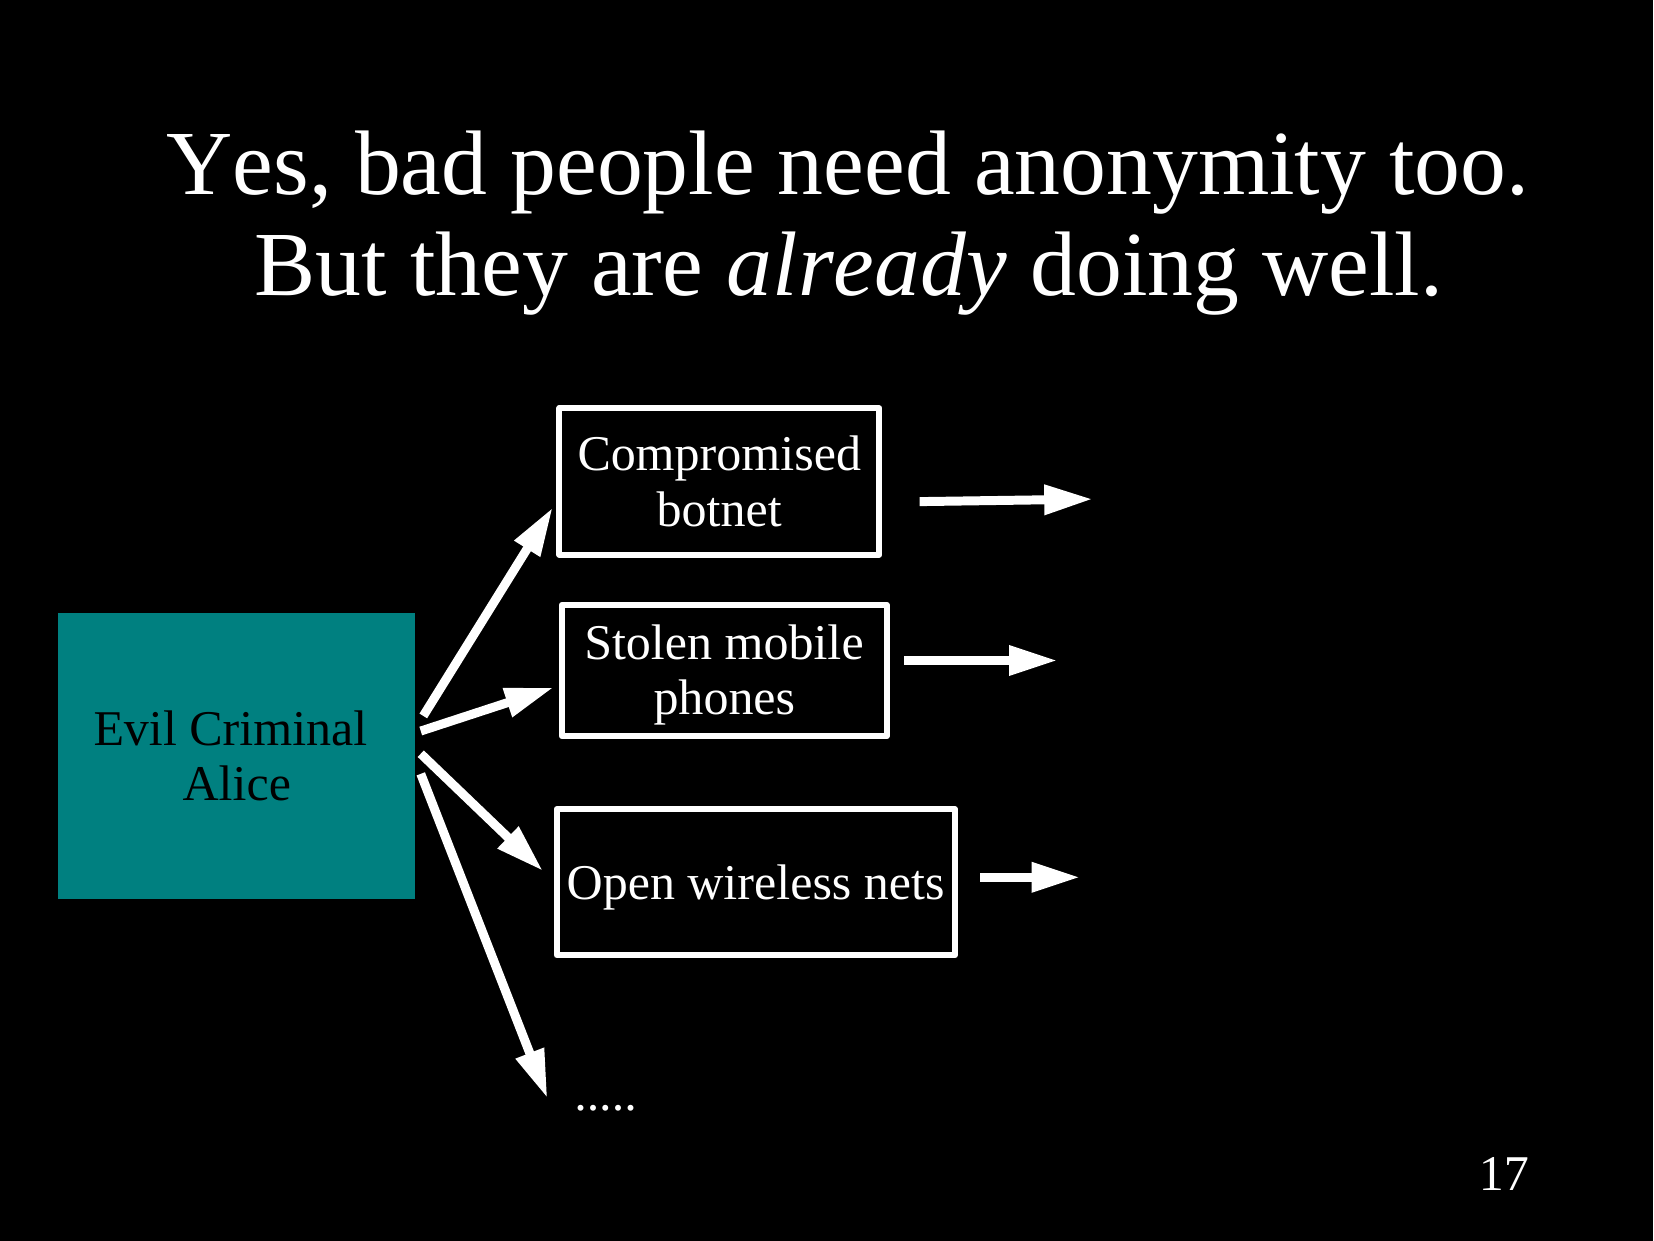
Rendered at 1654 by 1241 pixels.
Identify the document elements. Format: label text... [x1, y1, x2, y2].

text_box Evil Criminal Alice [57, 612, 416, 900]
text_box [418, 514, 544, 571]
text_box Compromised botnet [559, 408, 880, 555]
text_box Stolen mobile phones [561, 604, 887, 737]
text_box ..... [574, 1066, 638, 1123]
text_box [520, 514, 633, 571]
text_box Open wireless nets [556, 809, 955, 956]
title Yes, bad people need anonymity too. But they are already doing well. [121, 85, 1578, 343]
